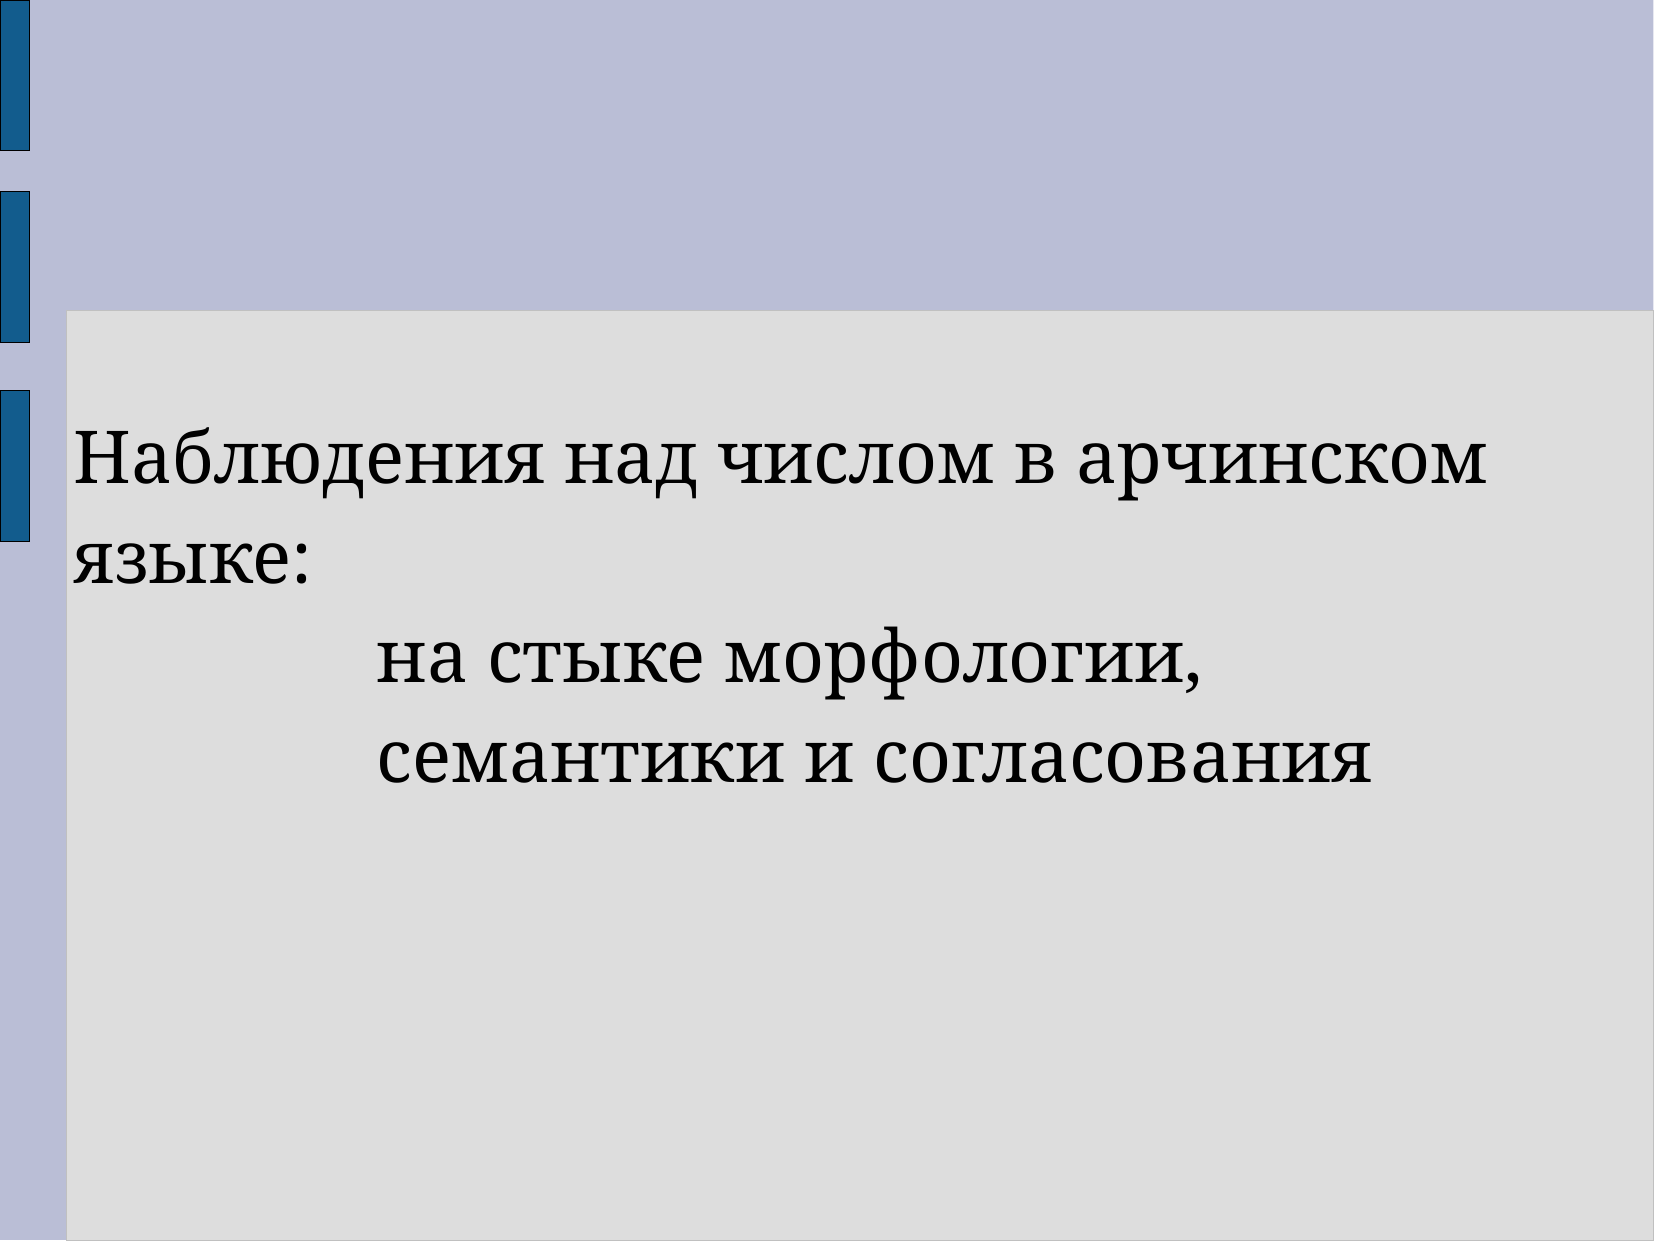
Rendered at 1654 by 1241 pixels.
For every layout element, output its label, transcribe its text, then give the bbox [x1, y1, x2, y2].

text_box Наблюдения над числом в арчинском языке: на стыке морфологии, семантики и согласования [58, 398, 1654, 709]
